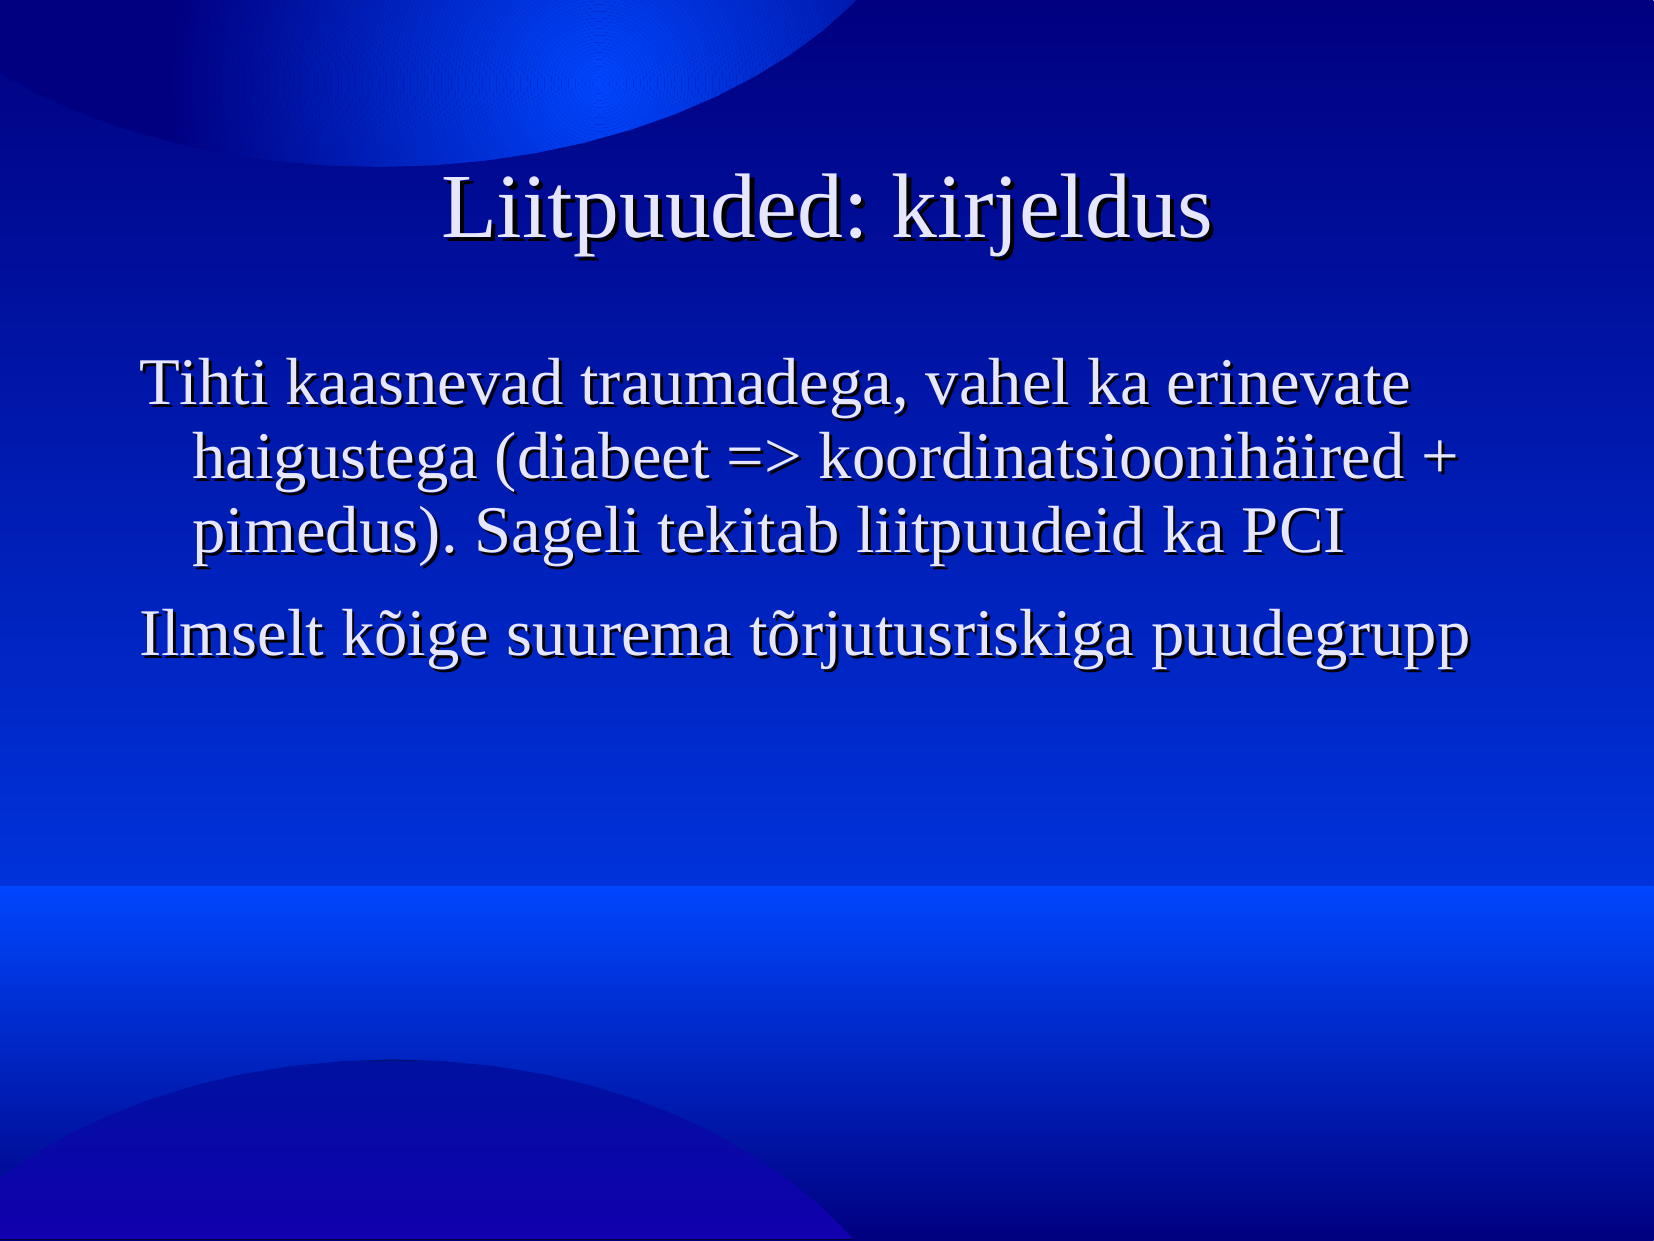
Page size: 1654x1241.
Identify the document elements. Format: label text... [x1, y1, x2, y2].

list Tihti kaasnevad traumadega, vahel ka erinevate haigustega (diabeet => koordinatsioonihäired + pimedus). Sageli tekitab liitpuudeid ka PCI Ilmselt kõige suurema tõrjutusriskiga puudegrupp [121, 344, 1534, 1127]
title Liitpuuded: kirjeldus [121, 102, 1534, 311]
